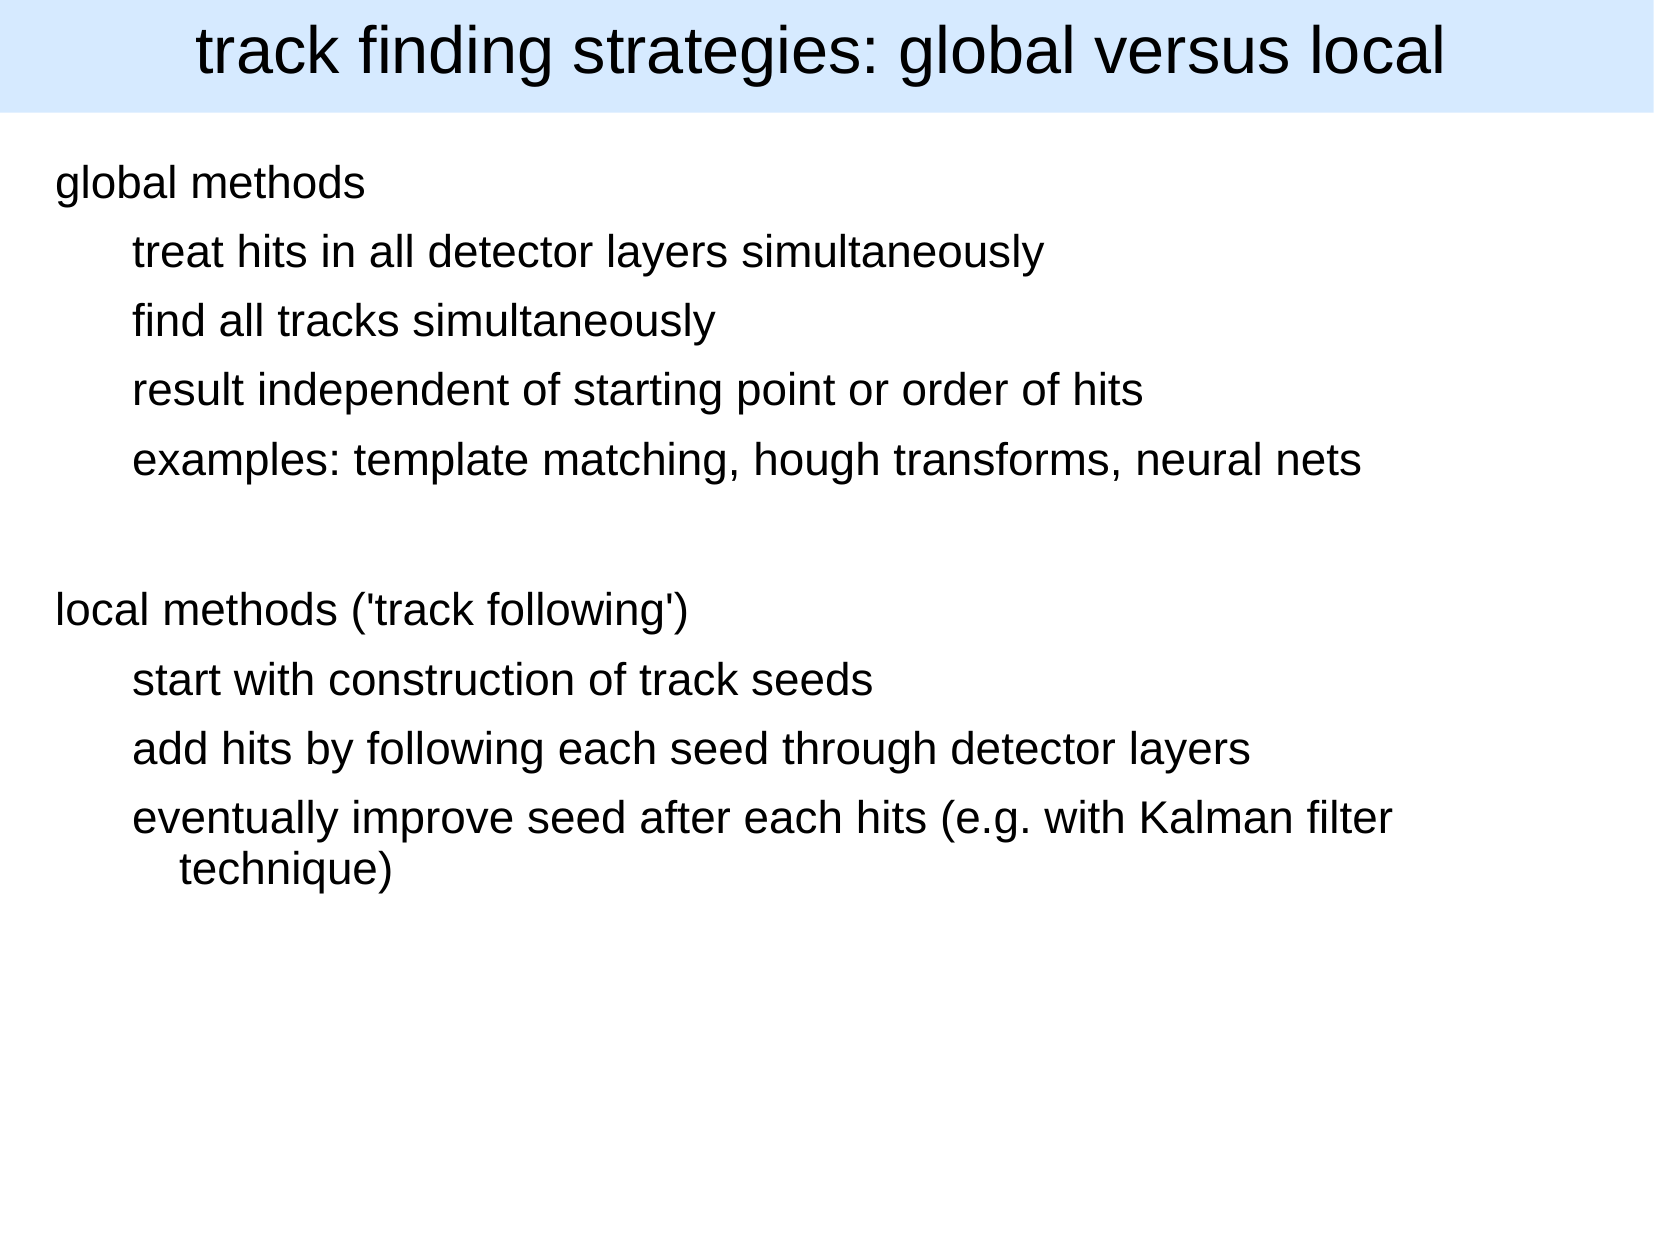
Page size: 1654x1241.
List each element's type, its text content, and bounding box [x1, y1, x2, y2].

list global methods treat hits in all detector layers simultaneously find all tracks simultaneously result independent of starting point or order of hits examples: template matching, hough transforms, neural nets local methods ('track following') start with construction of track seeds add hits by following each seed through detector layers eventually improve seed after each hits (e.g. with Kalman filter technique) [37, 156, 1613, 1079]
title track finding strategies: global versus local [86, 0, 1576, 100]
